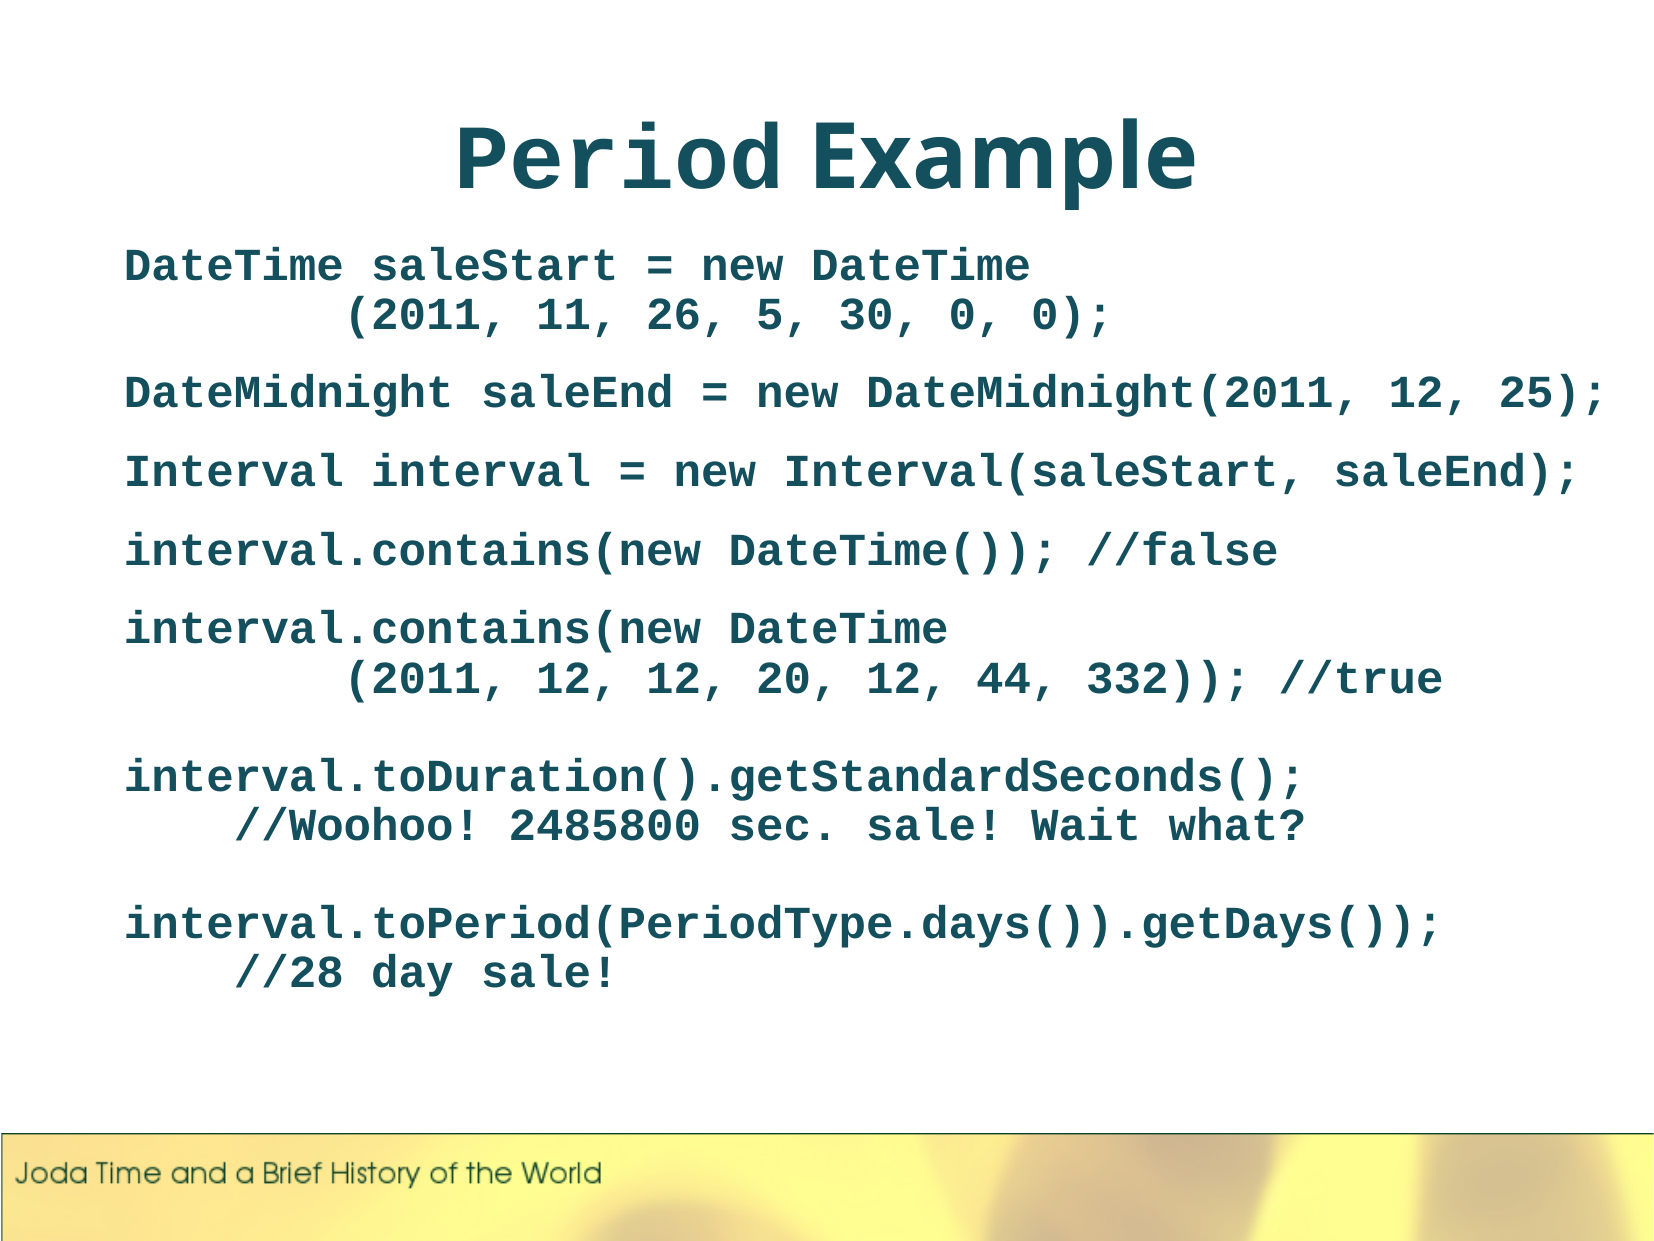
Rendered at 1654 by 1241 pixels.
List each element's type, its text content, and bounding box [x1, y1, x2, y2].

title Period Example [82, 49, 1571, 234]
picture [1, 1133, 1654, 1241]
text_box DateTime saleStart = new DateTime (2011, 11, 26, 5, 30, 0, 0); DateMidnight saleEnd = new DateMidnight(2011, 12, 25); Interval interval = new Interval(saleStart, saleEnd); interval.contains(new DateTime()); //false interval.contains(new DateTime (2011, 12, 12, 20, 12, 44, 332)); //true interval.toDuration().getStandardSeconds(); //Woohoo! 2485800 sec. sale! Wait what? interval.toPeriod(PeriodType.days()).getDays()); //28 day sale! [38, 234, 1624, 1010]
